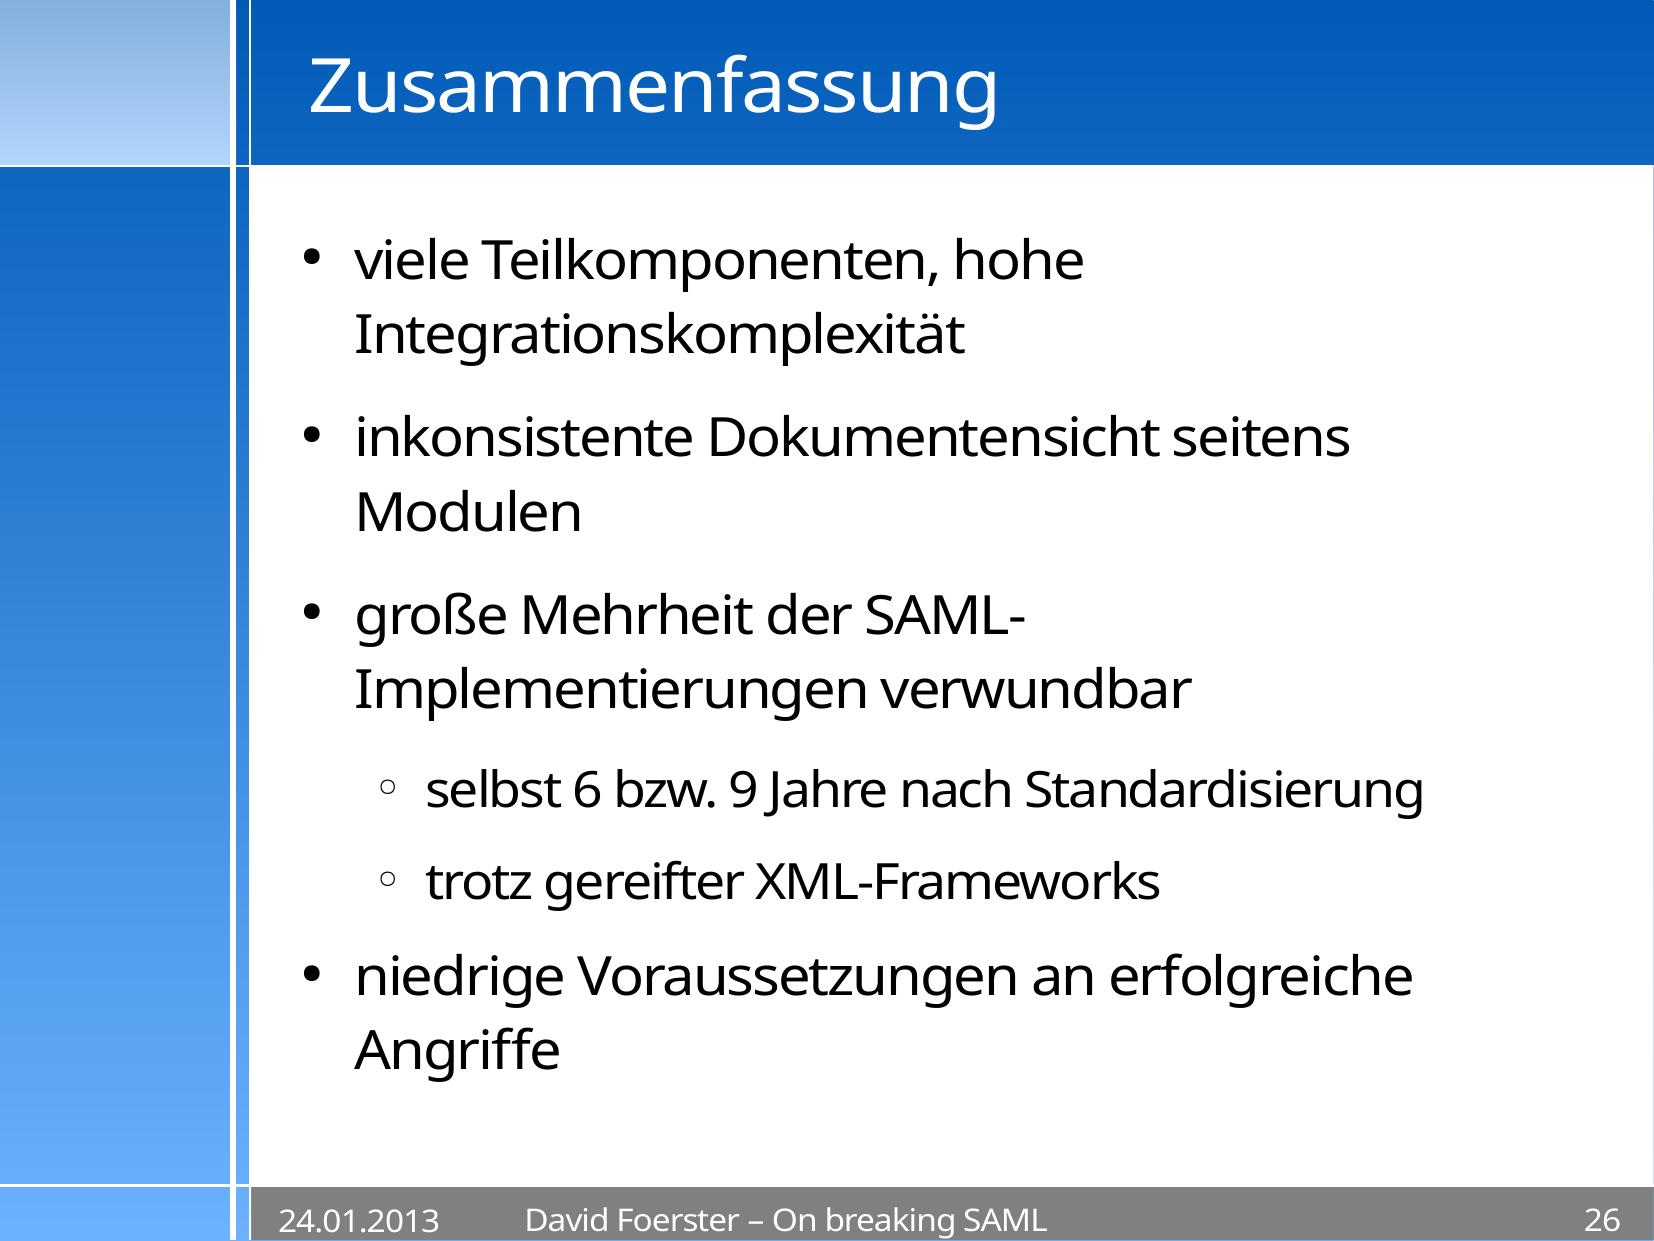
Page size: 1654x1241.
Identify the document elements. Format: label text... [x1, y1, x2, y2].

title Zusammenfassung [273, 0, 1499, 187]
list viele Teilkomponenten, hohe Integrationskomplexität inkonsistente Dokumentensicht seitens Modulen große Mehrheit der SAML-Implementierungen verwundbar selbst 6 bzw. 9 Jahre nach Standardisierung trotz gereifter XML-Frameworks niedrige Voraussetzungen an erfolgreiche Angriffe [283, 221, 1539, 1096]
